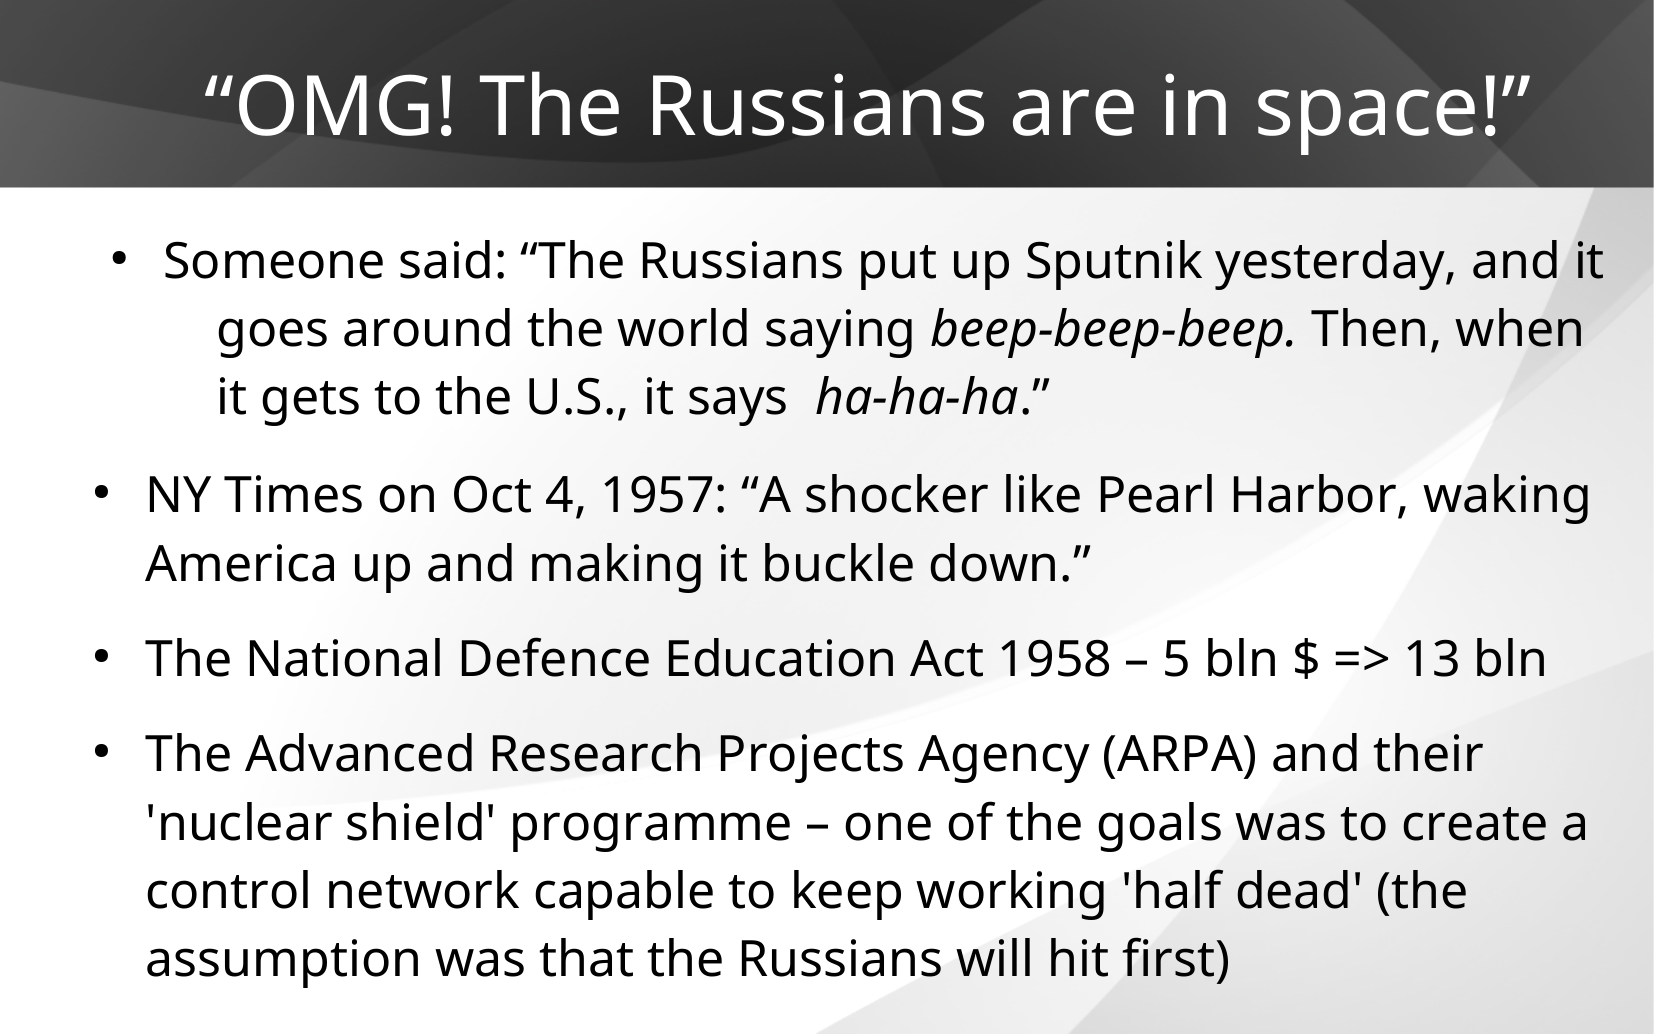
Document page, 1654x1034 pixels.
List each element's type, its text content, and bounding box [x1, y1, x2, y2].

title “OMG! The Russians are in space!” [124, 0, 1613, 208]
picture [0, 0, 1654, 1034]
list Someone said: “The Russians put up Sputnik yesterday, and it goes around the world saying beep-beep-beep. Then, when it gets to the U.S., it says ha-ha-ha.” NY Times on Oct 4, 1957: “A shocker like Pearl Harbor, waking America up and making it buckle down.” The National Defence Education Act 1958 – 5 bln $ => 13 bln The Advanced Research Projects Agency (ARPA) and their 'nuclear shield' programme – one of the goals was to create a control network capable to keep working 'half dead' (the assumption was that the Russians will hit first) [75, 225, 1613, 1013]
